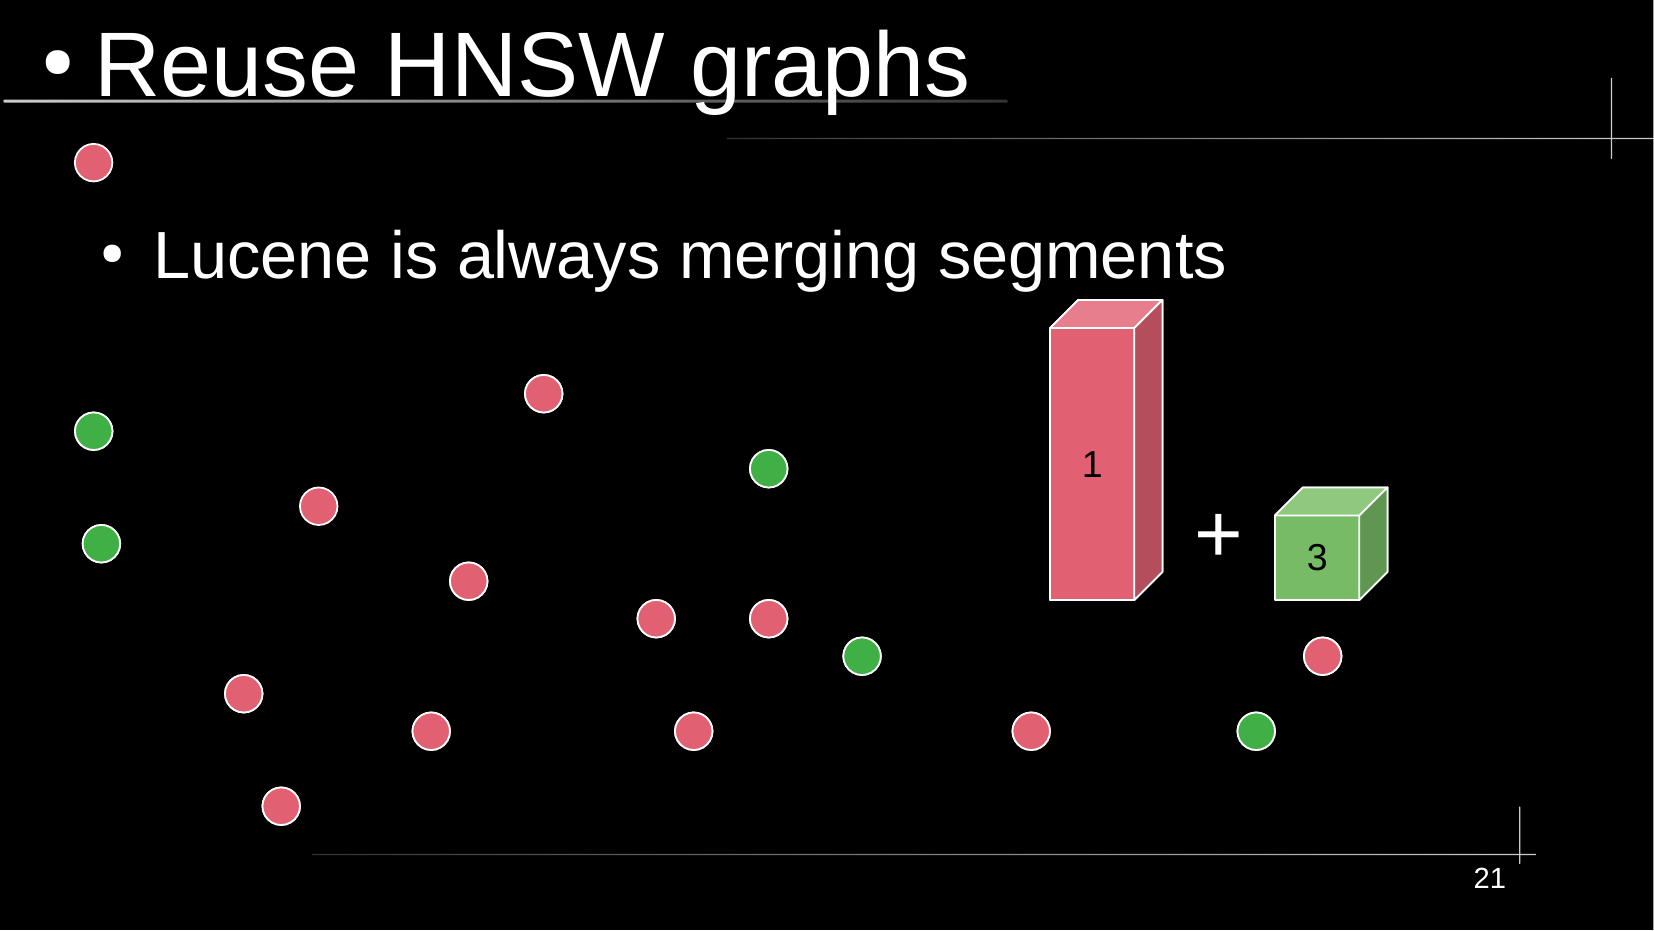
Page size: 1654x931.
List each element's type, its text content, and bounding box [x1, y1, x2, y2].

text_box [74, 143, 113, 182]
text_box + [1180, 479, 1232, 588]
text_box [74, 412, 113, 451]
text_box [637, 599, 676, 638]
text_box [82, 524, 121, 563]
text_box [749, 599, 788, 638]
text_box [449, 562, 488, 601]
text_box [524, 374, 563, 413]
text_box [412, 712, 451, 751]
text_box [224, 674, 263, 713]
title Reuse HNSW graphs [23, 11, 1589, 119]
text_box [1303, 637, 1342, 676]
text_box [299, 487, 338, 526]
text_box [1237, 712, 1276, 751]
text_box [749, 449, 788, 488]
text_box [1012, 712, 1051, 751]
text_box [262, 787, 301, 826]
list Lucene is always merging segments [82, 217, 1571, 301]
text_box [674, 712, 713, 751]
text_box 3 [1274, 516, 1359, 601]
text_box 1 [1049, 329, 1134, 601]
text_box [843, 637, 881, 676]
